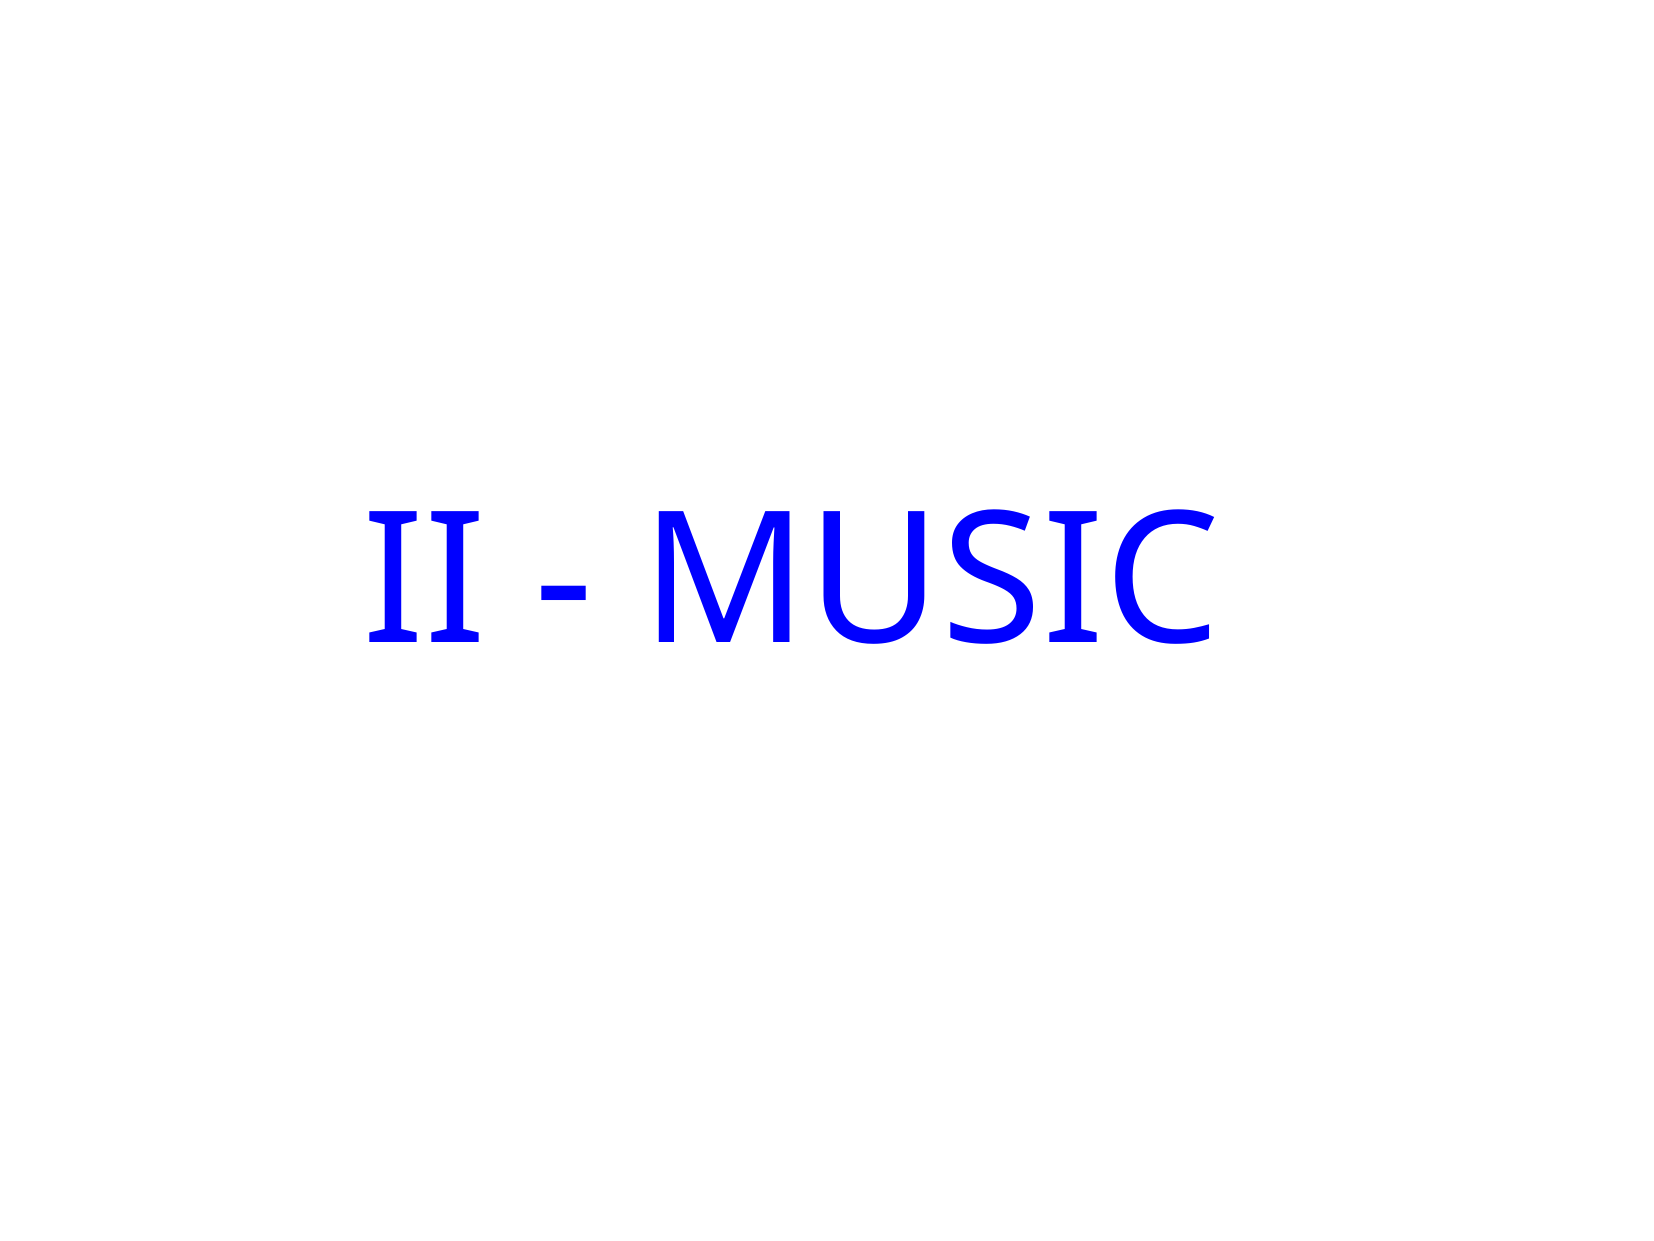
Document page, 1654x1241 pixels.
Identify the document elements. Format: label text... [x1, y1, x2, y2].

subtitle II - MUSIC [70, 91, 1560, 1052]
